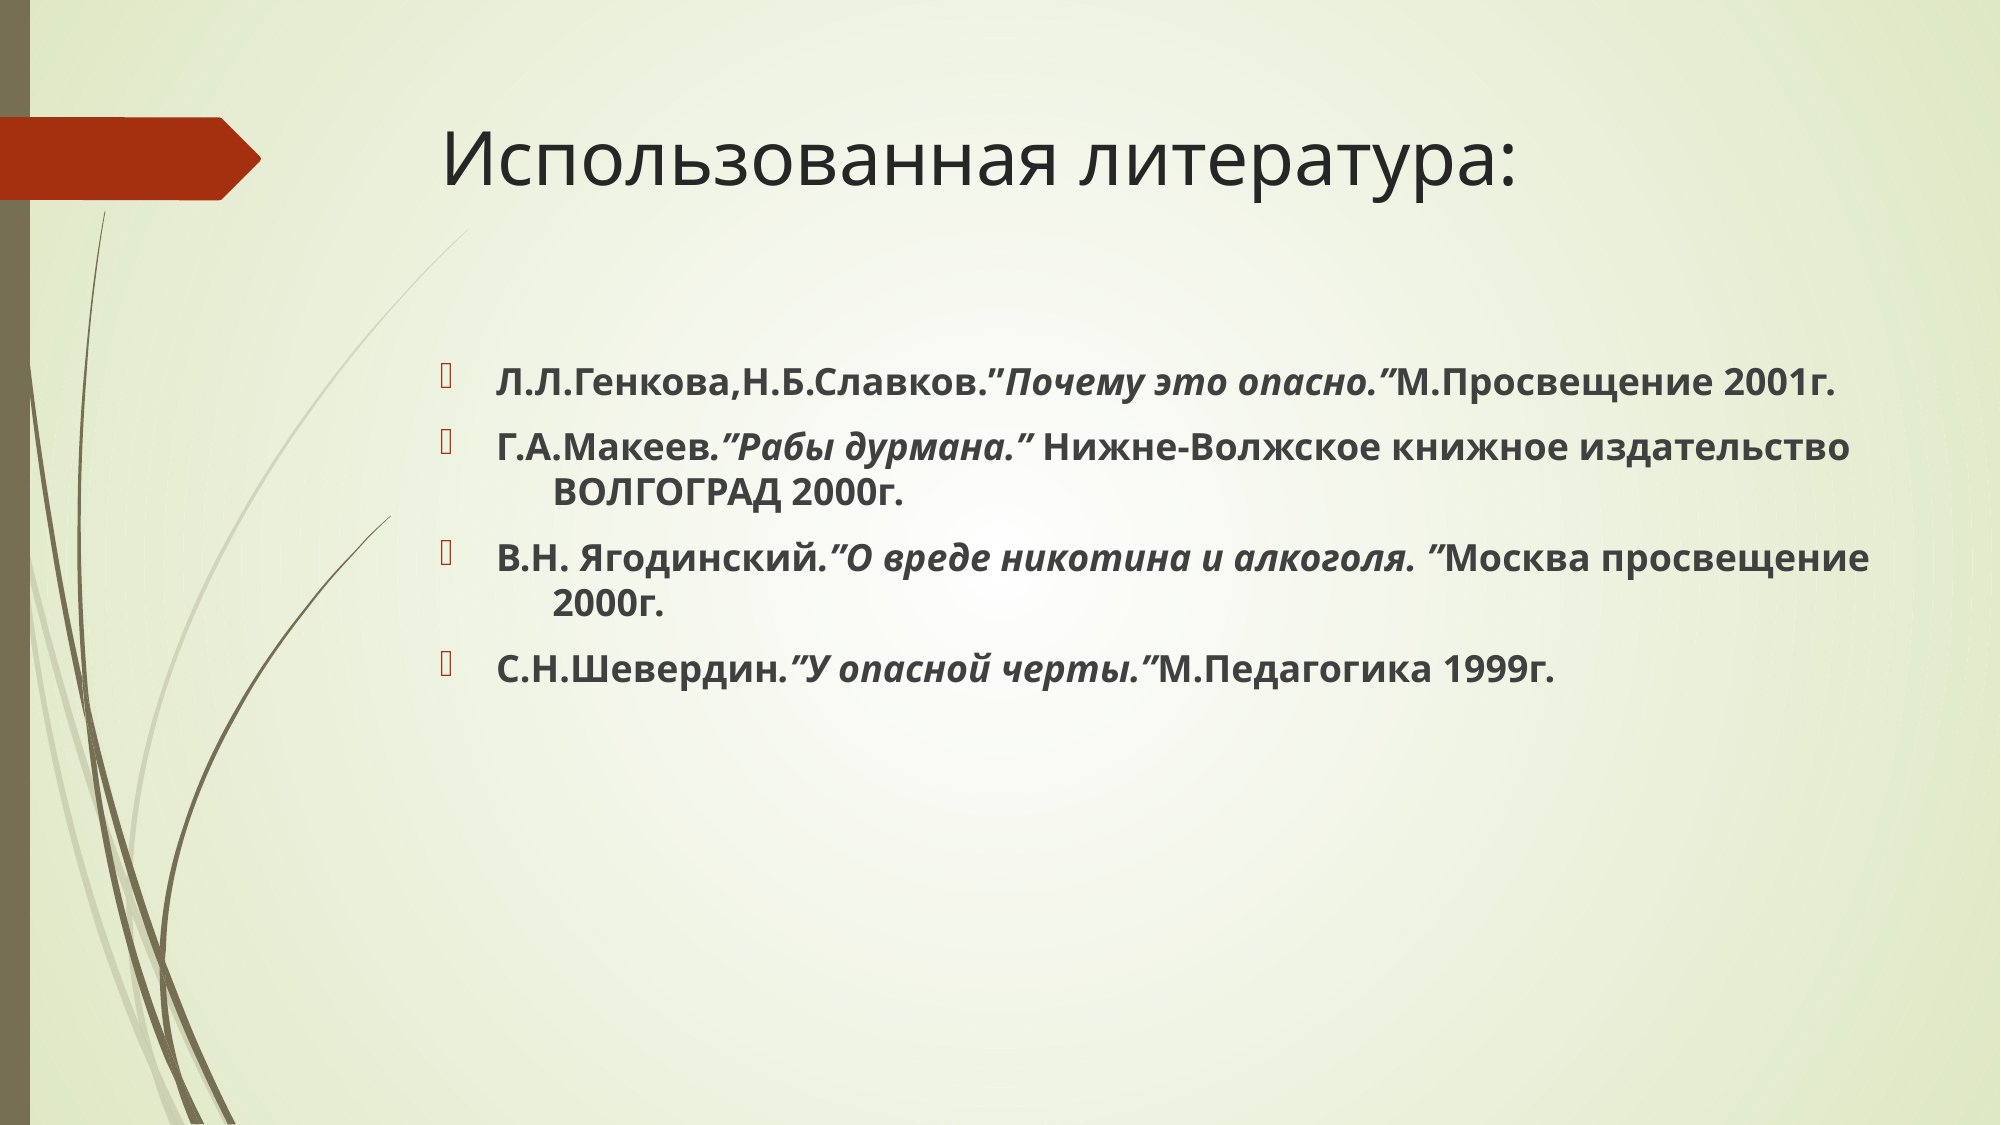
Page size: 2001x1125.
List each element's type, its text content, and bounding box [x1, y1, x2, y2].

title Использованная литература: [425, 102, 1888, 313]
list Л.Л.Генкова,Н.Б.Славков.”Почему это опасно.”М.Просвещение 2001г. Г.А.Макеев.”Рабы дурмана.” Нижне-Волжское книжное издательство ВОЛГОГРАД 2000г. В.Н. Ягодинский.”О вреде никотина и алкоголя. ”Москва просвещение 2000г. С.Н.Шевердин.”У опасной черты.”М.Педагогика 1999г. [424, 350, 1888, 970]
